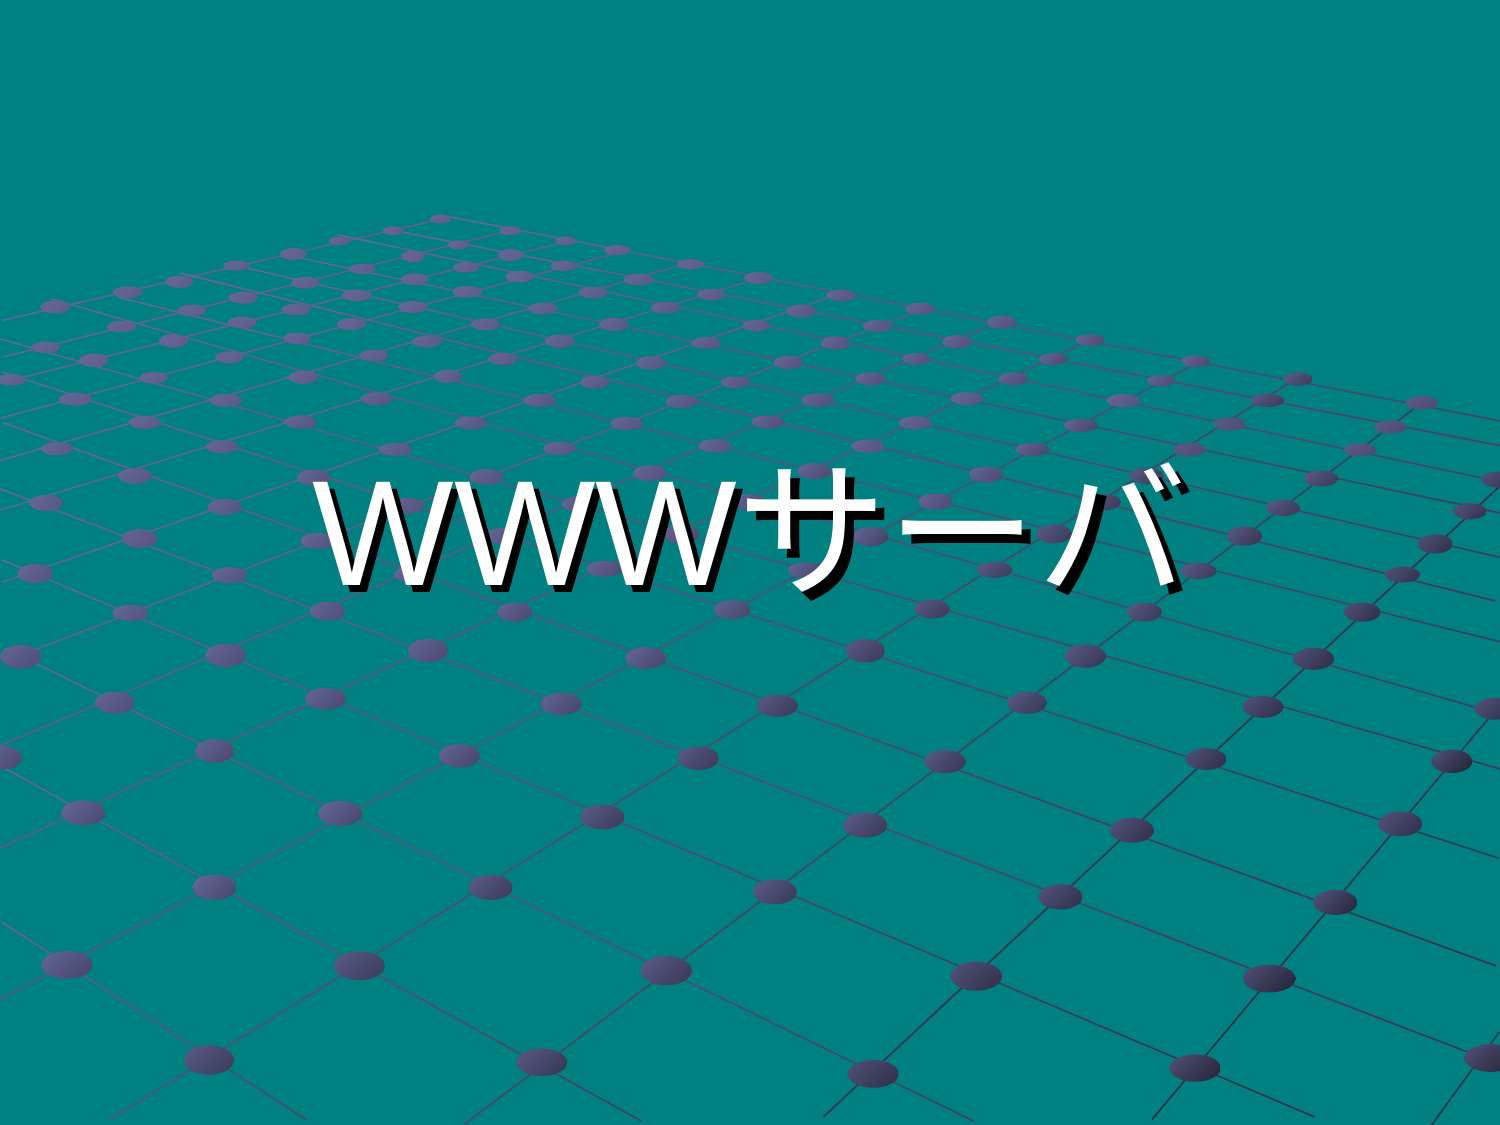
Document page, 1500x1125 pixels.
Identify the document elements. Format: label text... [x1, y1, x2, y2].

subtitle WWWサーバ [75, 51, 1425, 999]
